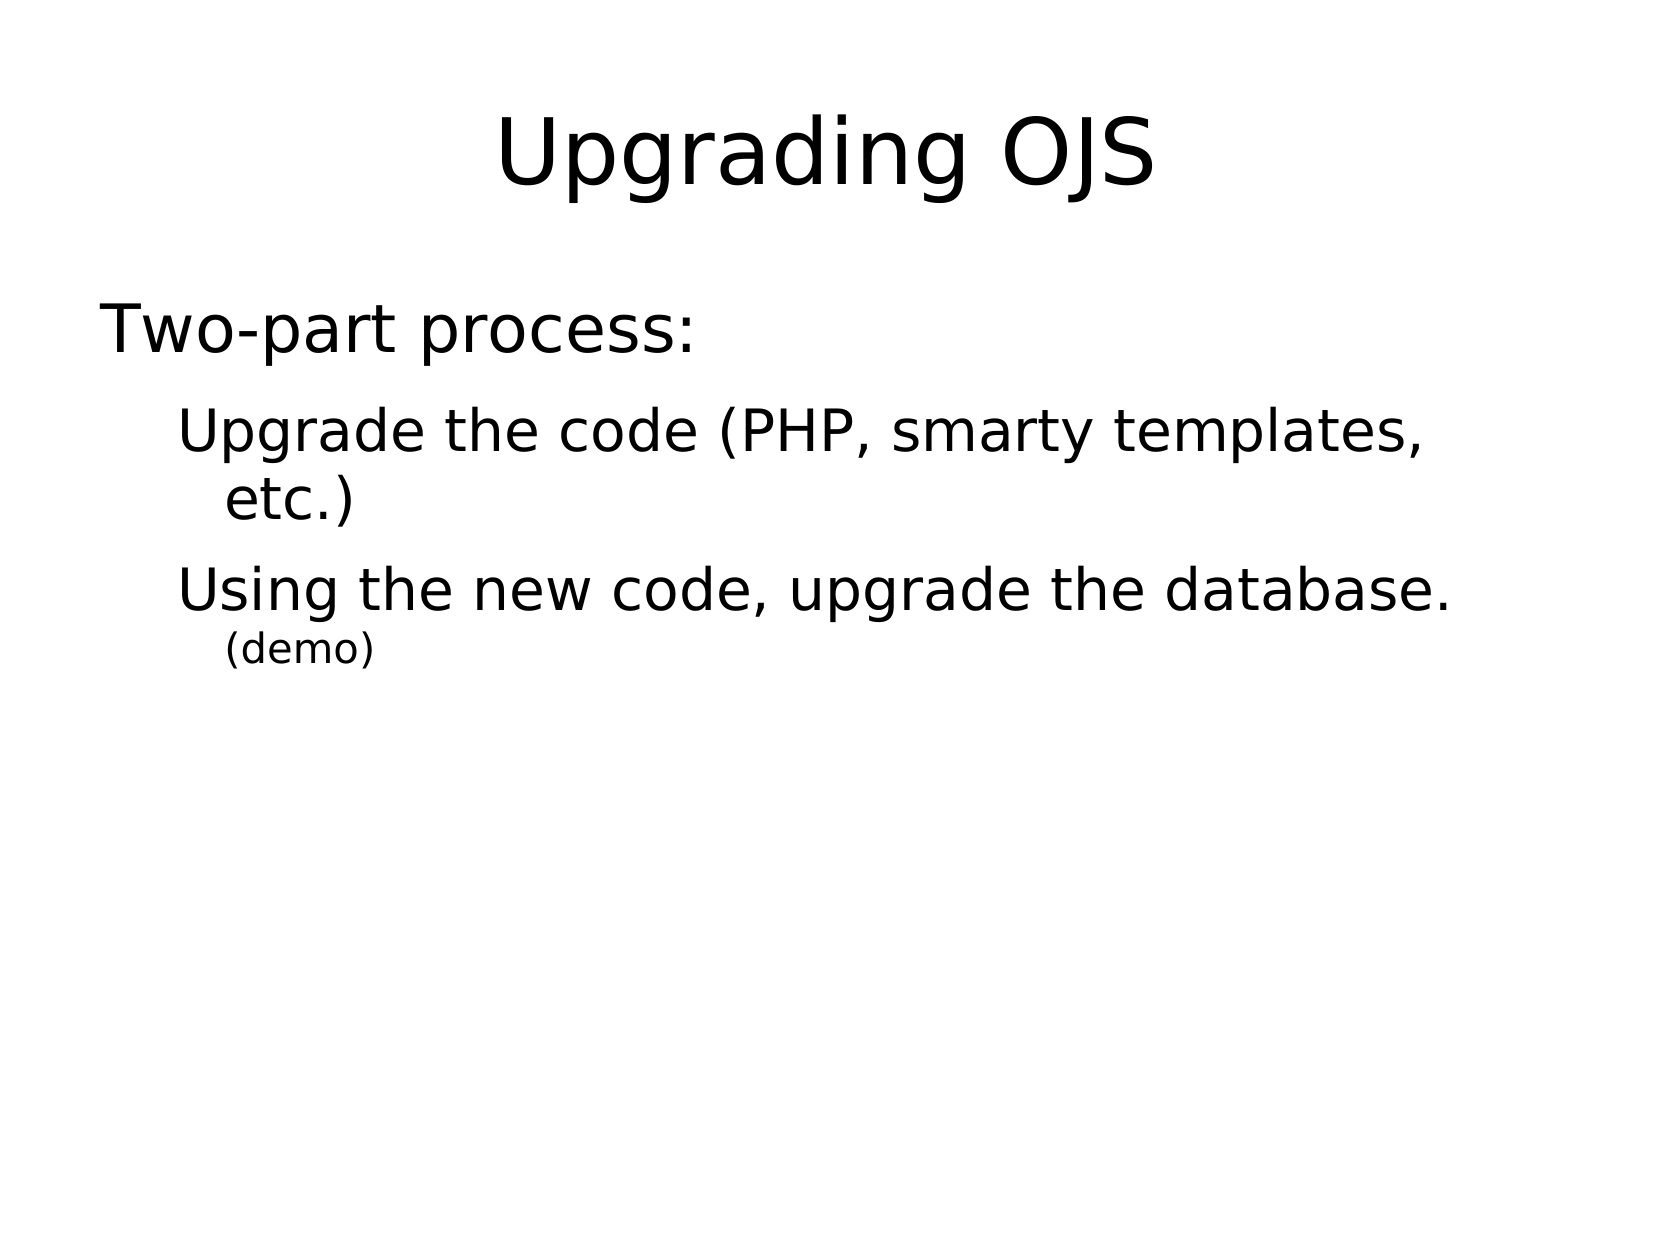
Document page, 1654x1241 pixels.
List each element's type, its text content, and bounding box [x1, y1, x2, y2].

title Upgrading OJS [82, 56, 1571, 250]
list Two-part process: Upgrade the code (PHP, smarty templates, etc.) Using the new code, upgrade the database. (demo) [82, 290, 1571, 1094]
